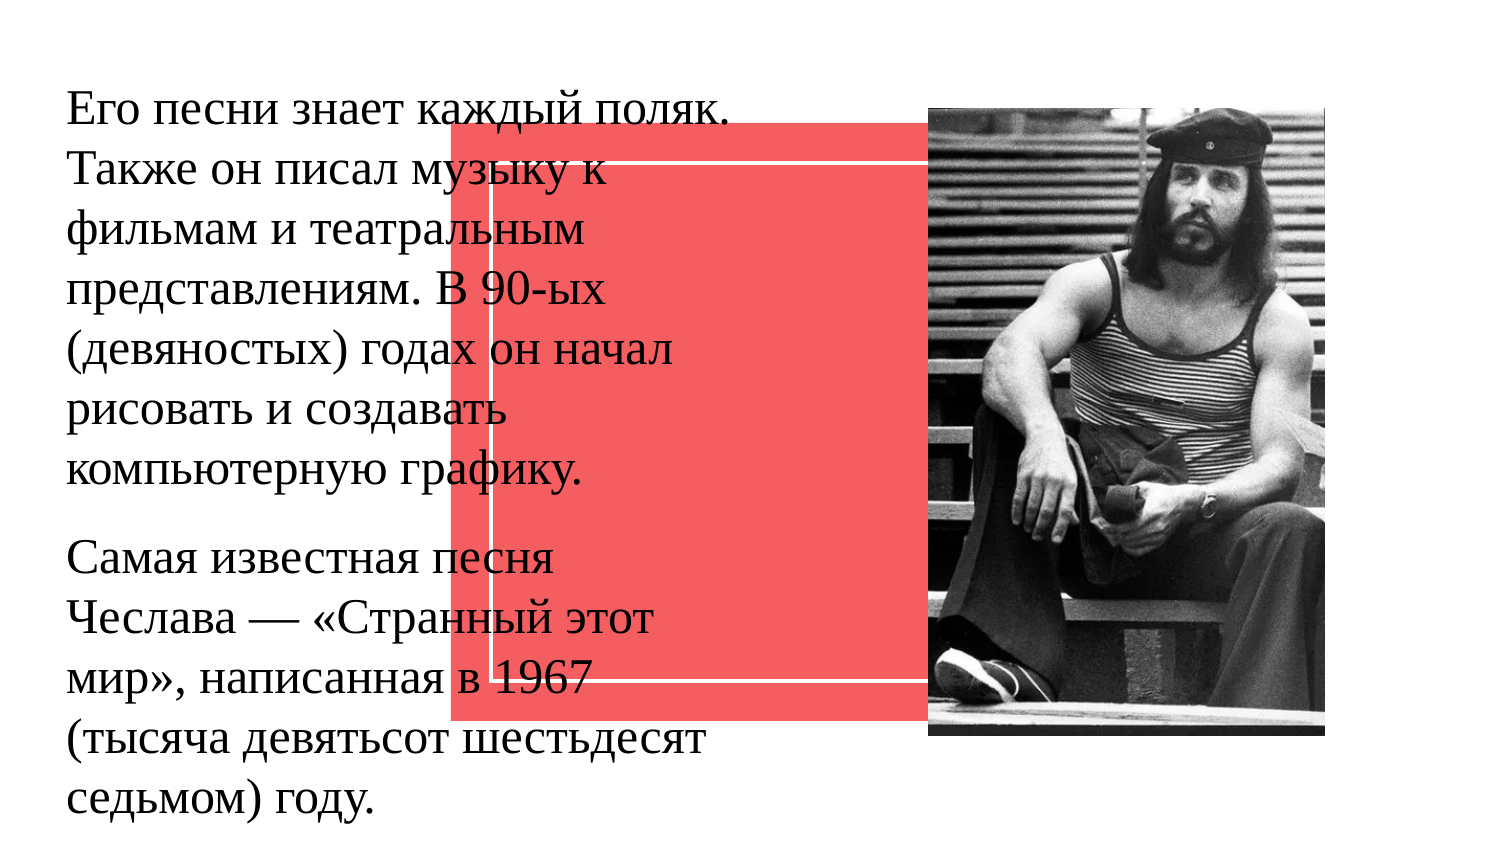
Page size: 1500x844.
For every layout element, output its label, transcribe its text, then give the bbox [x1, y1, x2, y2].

picture [928, 108, 1325, 736]
list Его песни знает каждый поляк. Также он писал музыку к фильмам и театральным представлениям. В 90-ых (девяностых) годах он начал рисовать и создавать компьютерную графику. Самая известная песня Чеслава — «Странный этот мир», написанная в 1967 (тысяча девятьсот шестьдесят седьмом) году. [51, 59, 750, 750]
